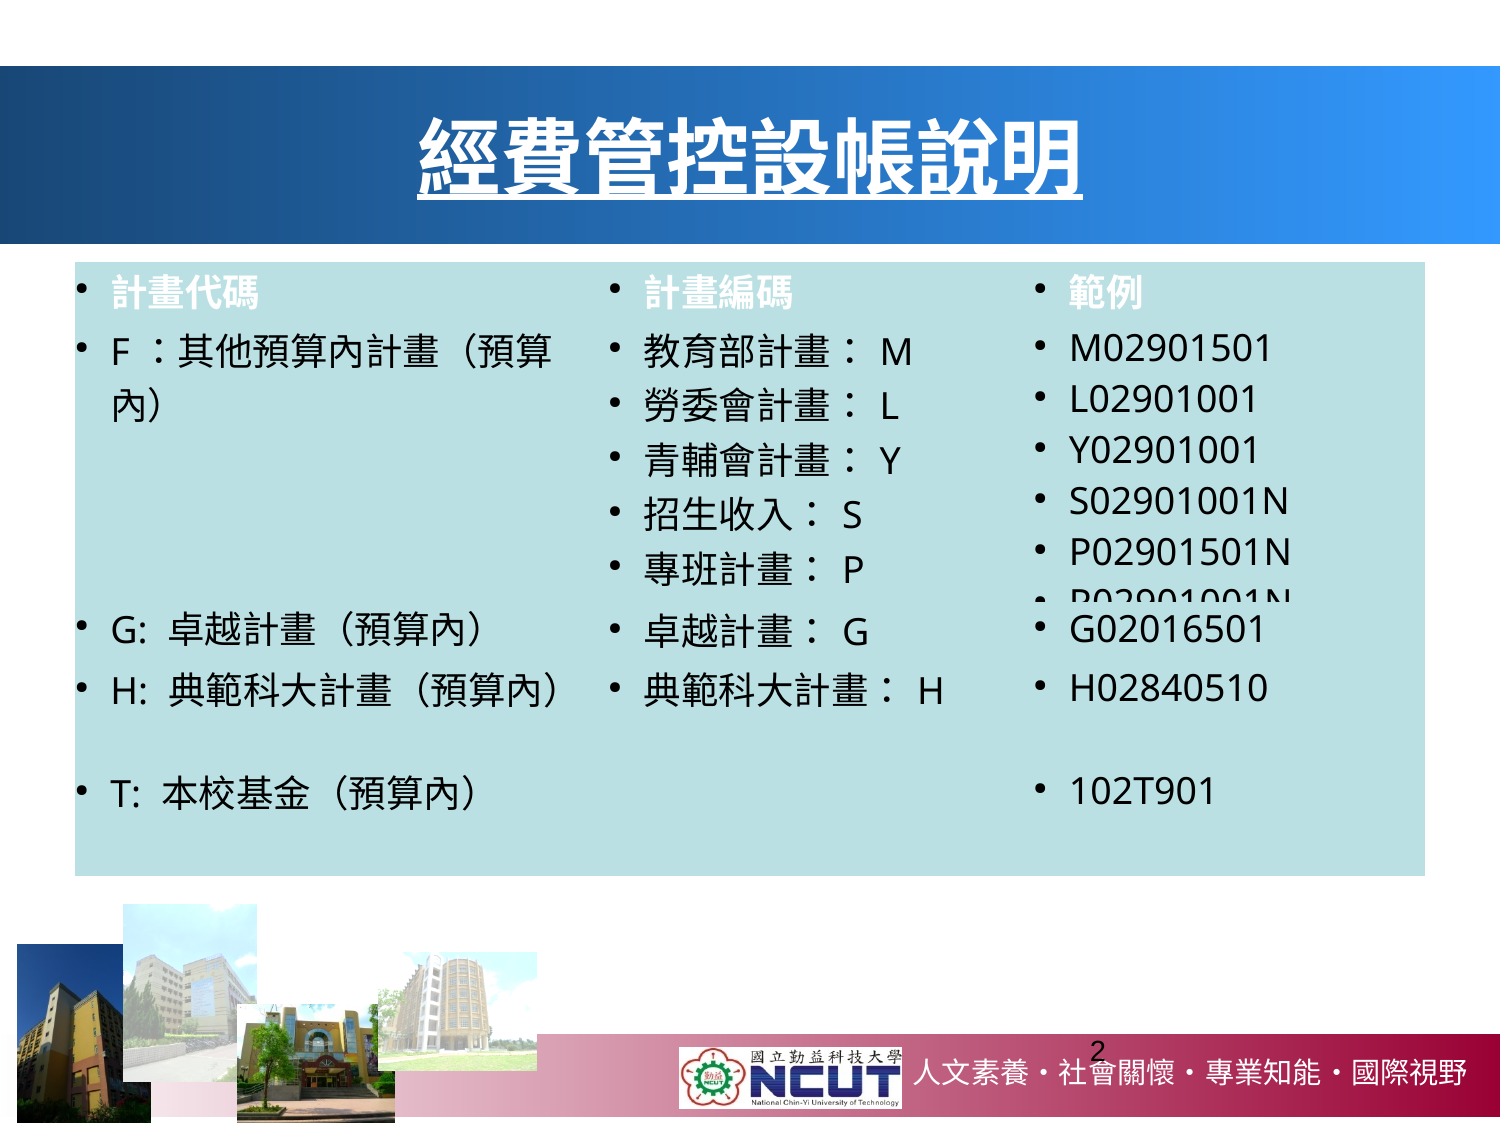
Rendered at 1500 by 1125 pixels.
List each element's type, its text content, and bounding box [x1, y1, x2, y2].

table_cell 102T901 [1034, 764, 1425, 876]
table_cell [608, 764, 1034, 876]
table_cell H02840510 [1034, 661, 1425, 764]
table_header 計畫編碼 [608, 262, 1034, 322]
table_cell M02901501 L02901001 Y02901001 S02901001N P02901501N R02901001N [1034, 322, 1425, 602]
table_cell G: 卓越計畫（預算內） [75, 602, 608, 661]
table_cell F：其他預算內計畫（預算內） [75, 322, 608, 602]
table_cell H: 典範科大計畫（預算內） [75, 661, 608, 764]
table_cell 教育部計畫：M 勞委會計畫：L 青輔會計畫：Y 招生收入：S 專班計畫：P 其他計畫：R [608, 322, 1034, 602]
table_cell 典範科大計畫：H [608, 661, 1034, 764]
table_header 計畫代碼 [75, 262, 608, 322]
table_cell G02016501 [1034, 602, 1425, 661]
title 經費管控設帳說明 [0, 66, 1500, 244]
table_cell T: 本校基金（預算內） [75, 764, 608, 876]
table_cell 卓越計畫：G [608, 602, 1034, 661]
text_box 2 [1074, 1024, 1426, 1103]
table_header 範例 [1034, 262, 1425, 322]
